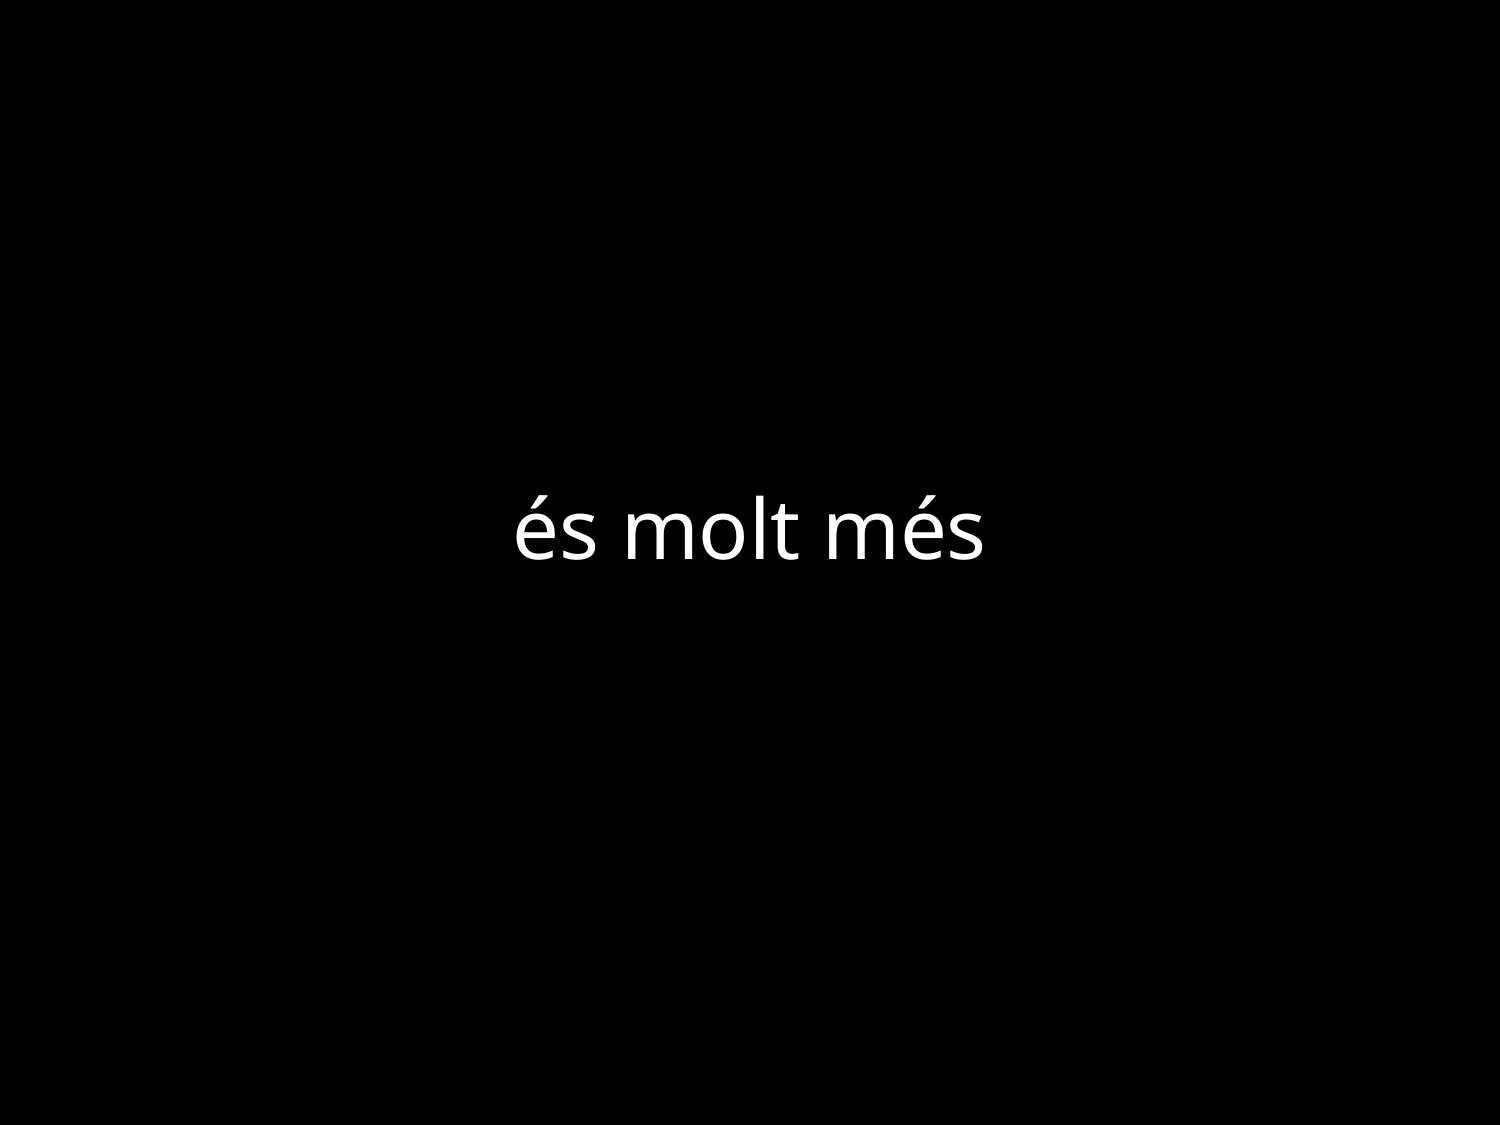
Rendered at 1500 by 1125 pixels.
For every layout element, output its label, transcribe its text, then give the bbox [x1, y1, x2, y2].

title és molt més [112, 349, 1388, 591]
